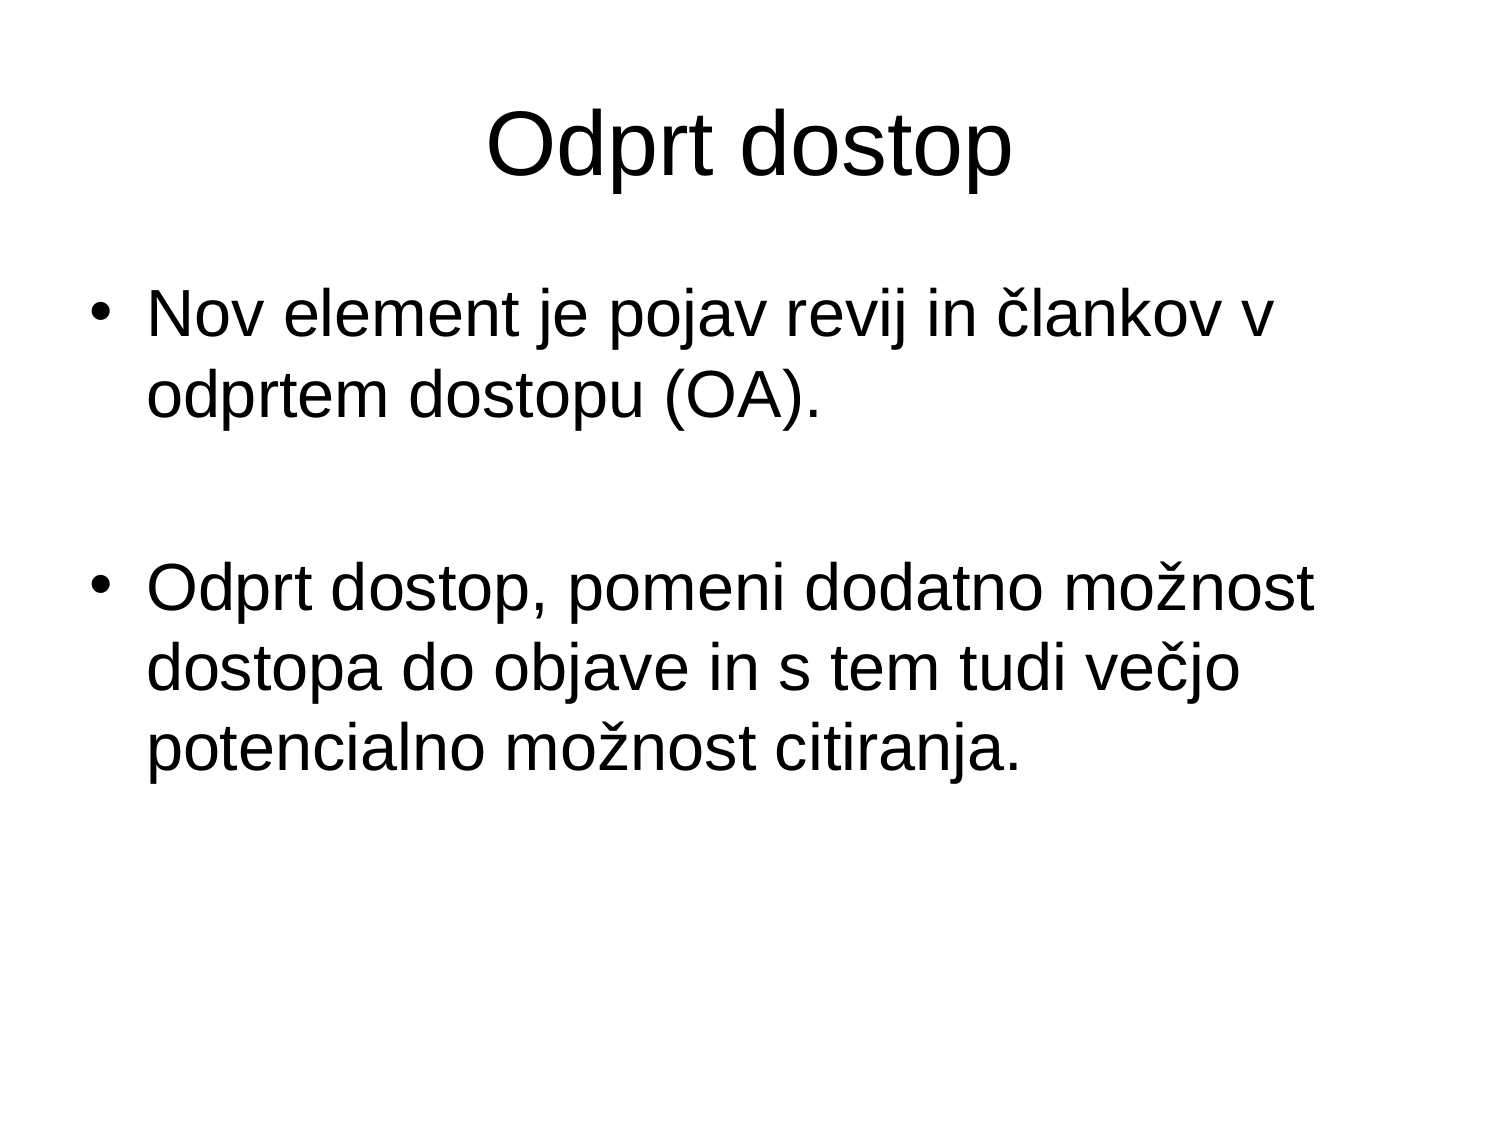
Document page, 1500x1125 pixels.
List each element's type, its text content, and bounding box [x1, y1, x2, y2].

title Odprt dostop [75, 45, 1426, 233]
list Nov element je pojav revij in člankov v odprtem dostopu (OA). Odprt dostop, pomeni dodatno možnost dostopa do objave in s tem tudi večjo potencialno možnost citiranja. [75, 262, 1426, 1006]
